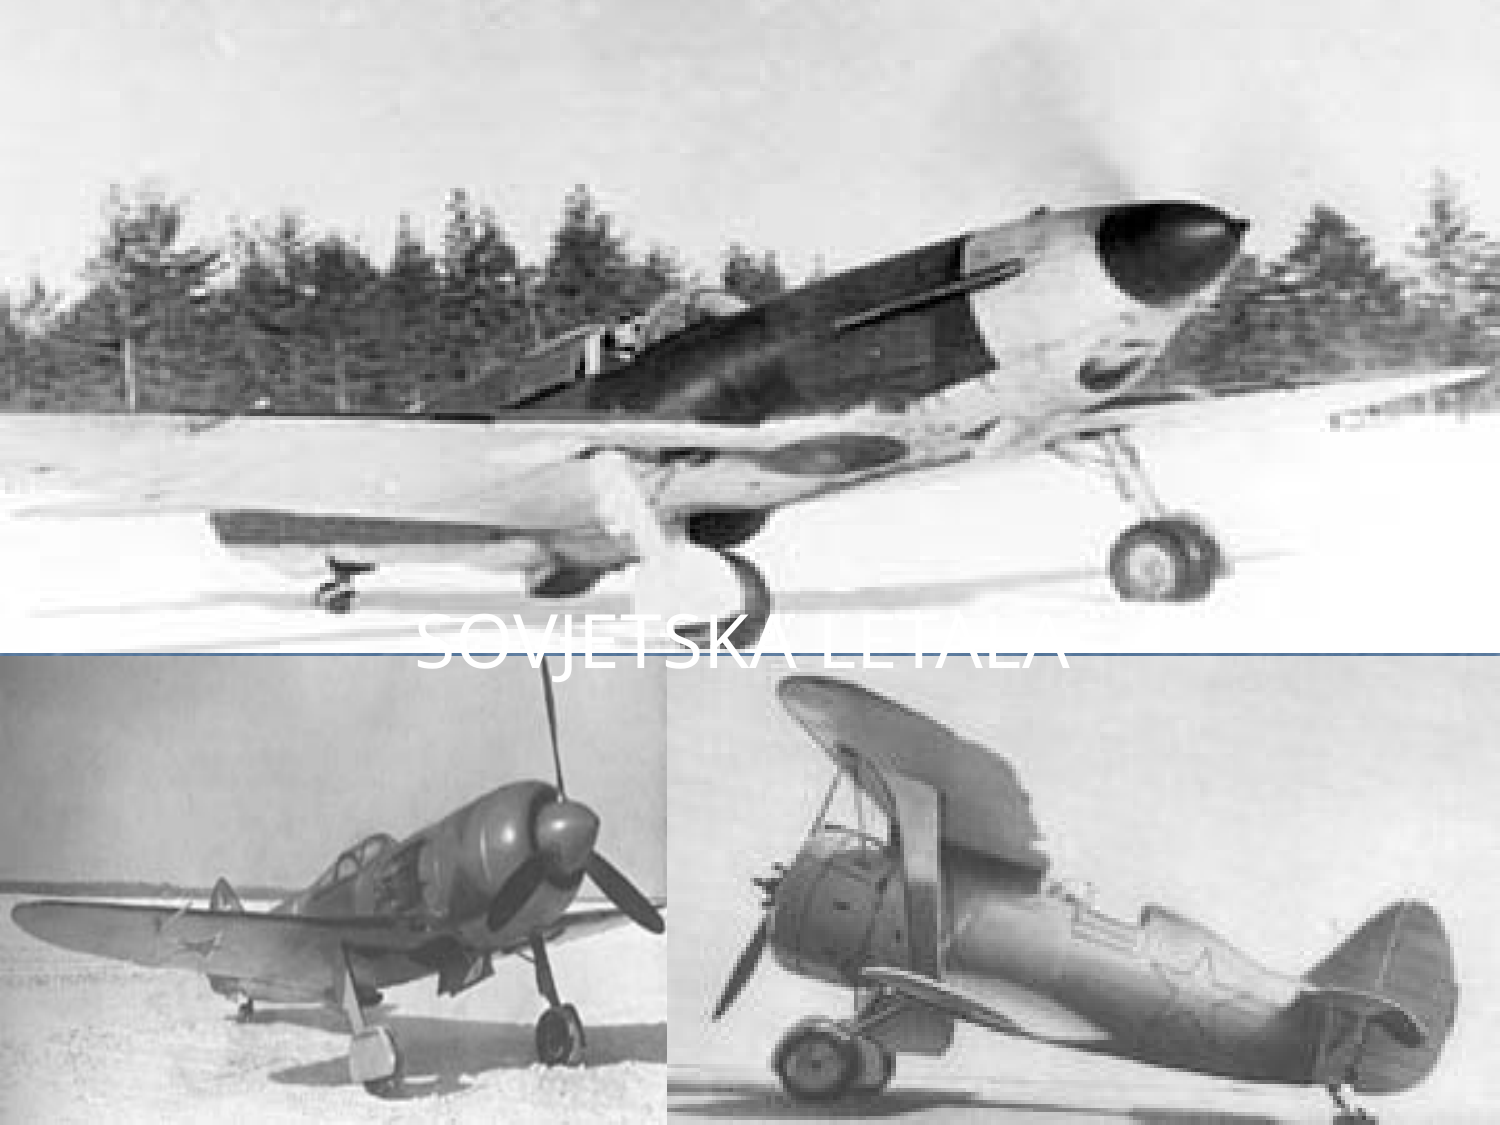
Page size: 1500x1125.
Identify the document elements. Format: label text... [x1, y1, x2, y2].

text_box SOVJETSKA LETALA [312, 586, 1173, 693]
picture [0, 0, 1500, 1125]
